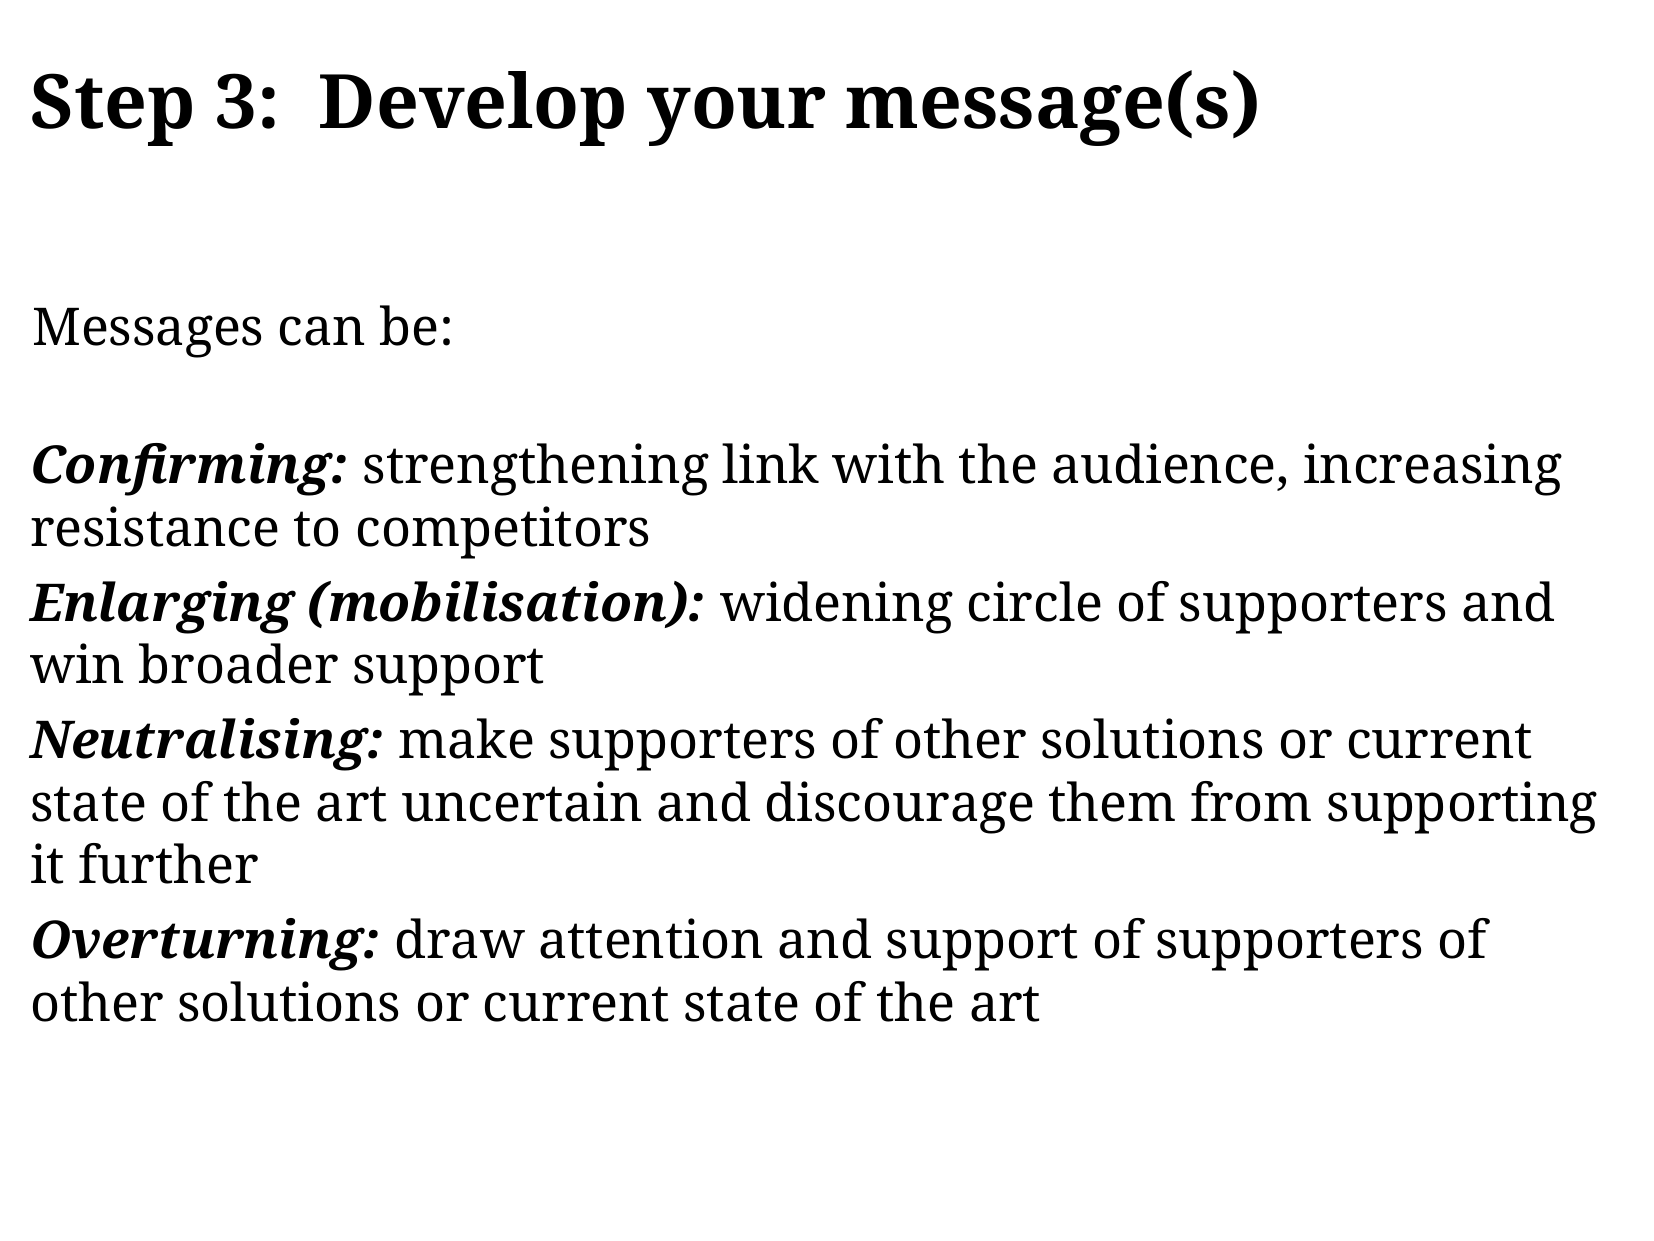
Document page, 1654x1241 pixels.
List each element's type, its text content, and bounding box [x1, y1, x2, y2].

title Step 3: Develop your message(s) [30, 0, 1519, 208]
text_box Messages can be: Confirming: strengthening link with the audience, increasing resistance to competitors Enlarging (mobilisation): widening circle of supporters and win broader support Neutralising: make supporters of other solutions or current state of the art uncertain and discourage them from supporting it further Overturning: draw attention and support of supporters of other solutions or current state of the art [30, 366, 1625, 964]
